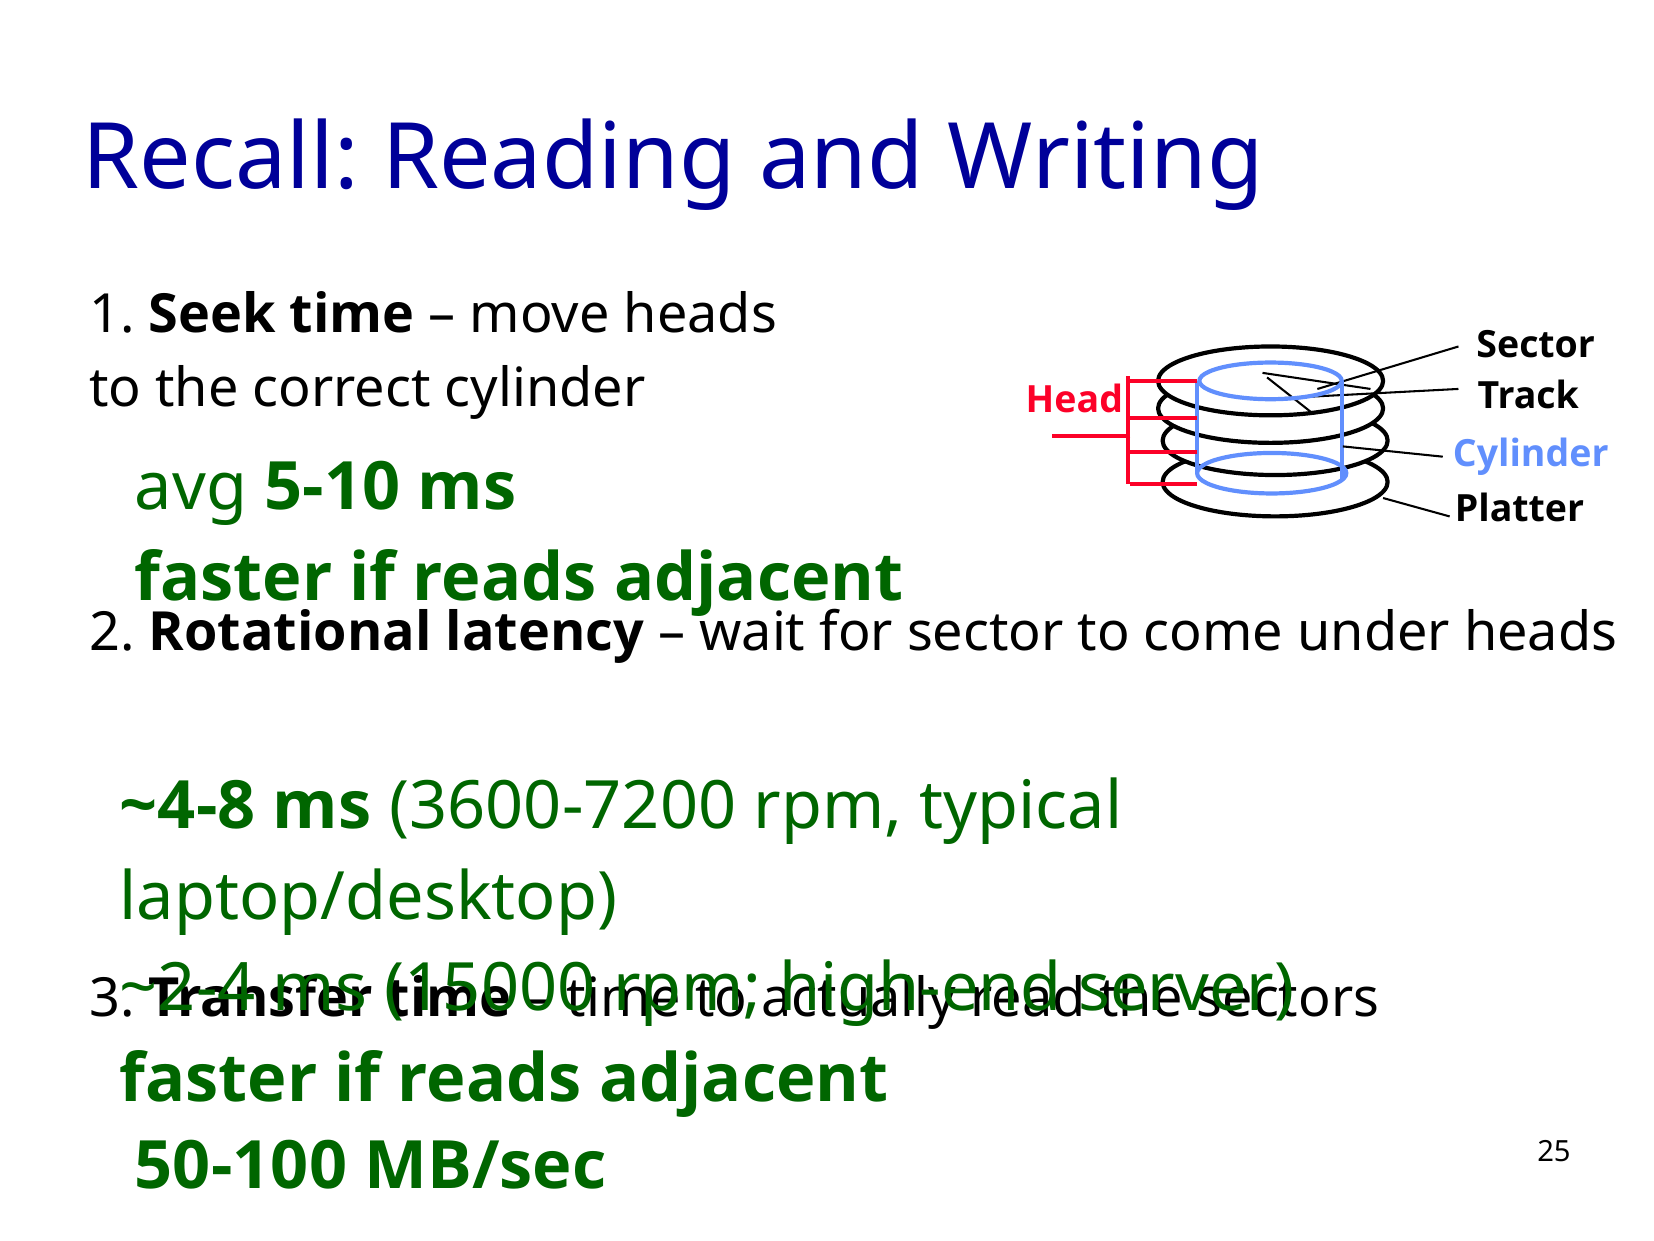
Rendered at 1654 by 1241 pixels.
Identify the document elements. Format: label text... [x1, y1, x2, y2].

text_box [1331, 389, 1340, 394]
text_box [1162, 420, 1195, 450]
text_box Platter [1444, 486, 1595, 534]
text_box Sector [1466, 323, 1606, 370]
text_box Cylinder [1442, 431, 1620, 479]
text_box [1200, 456, 1340, 491]
text_box 50-100 MB/sec [120, 1110, 1606, 1241]
text_box [1158, 346, 1377, 379]
text_box Head [1130, 383, 1134, 416]
text_box [1344, 395, 1388, 449]
text_box [1199, 387, 1340, 464]
text_box Head [1015, 377, 1126, 425]
text_box [1202, 365, 1339, 397]
text_box ~4-8 ms (3600-7200 rpm, typical laptop/desktop) ~2-4 ms (15000 rpm; high-end server) faster if reads adjacent [105, 750, 1591, 987]
list 1. Seek time – move heads to the correct cylinder 2. Rotational latency – wait for sector to come under heads 3. Transfer time – time to actually read the sectors [60, 275, 1636, 1186]
text_box [1344, 372, 1384, 393]
text_box Track [1467, 374, 1590, 421]
text_box [1162, 448, 1388, 517]
text_box avg 5-10 ms faster if reads adjacent [120, 431, 1006, 668]
text_box [1158, 383, 1195, 416]
title Recall: Reading and Writing [82, 49, 1571, 257]
